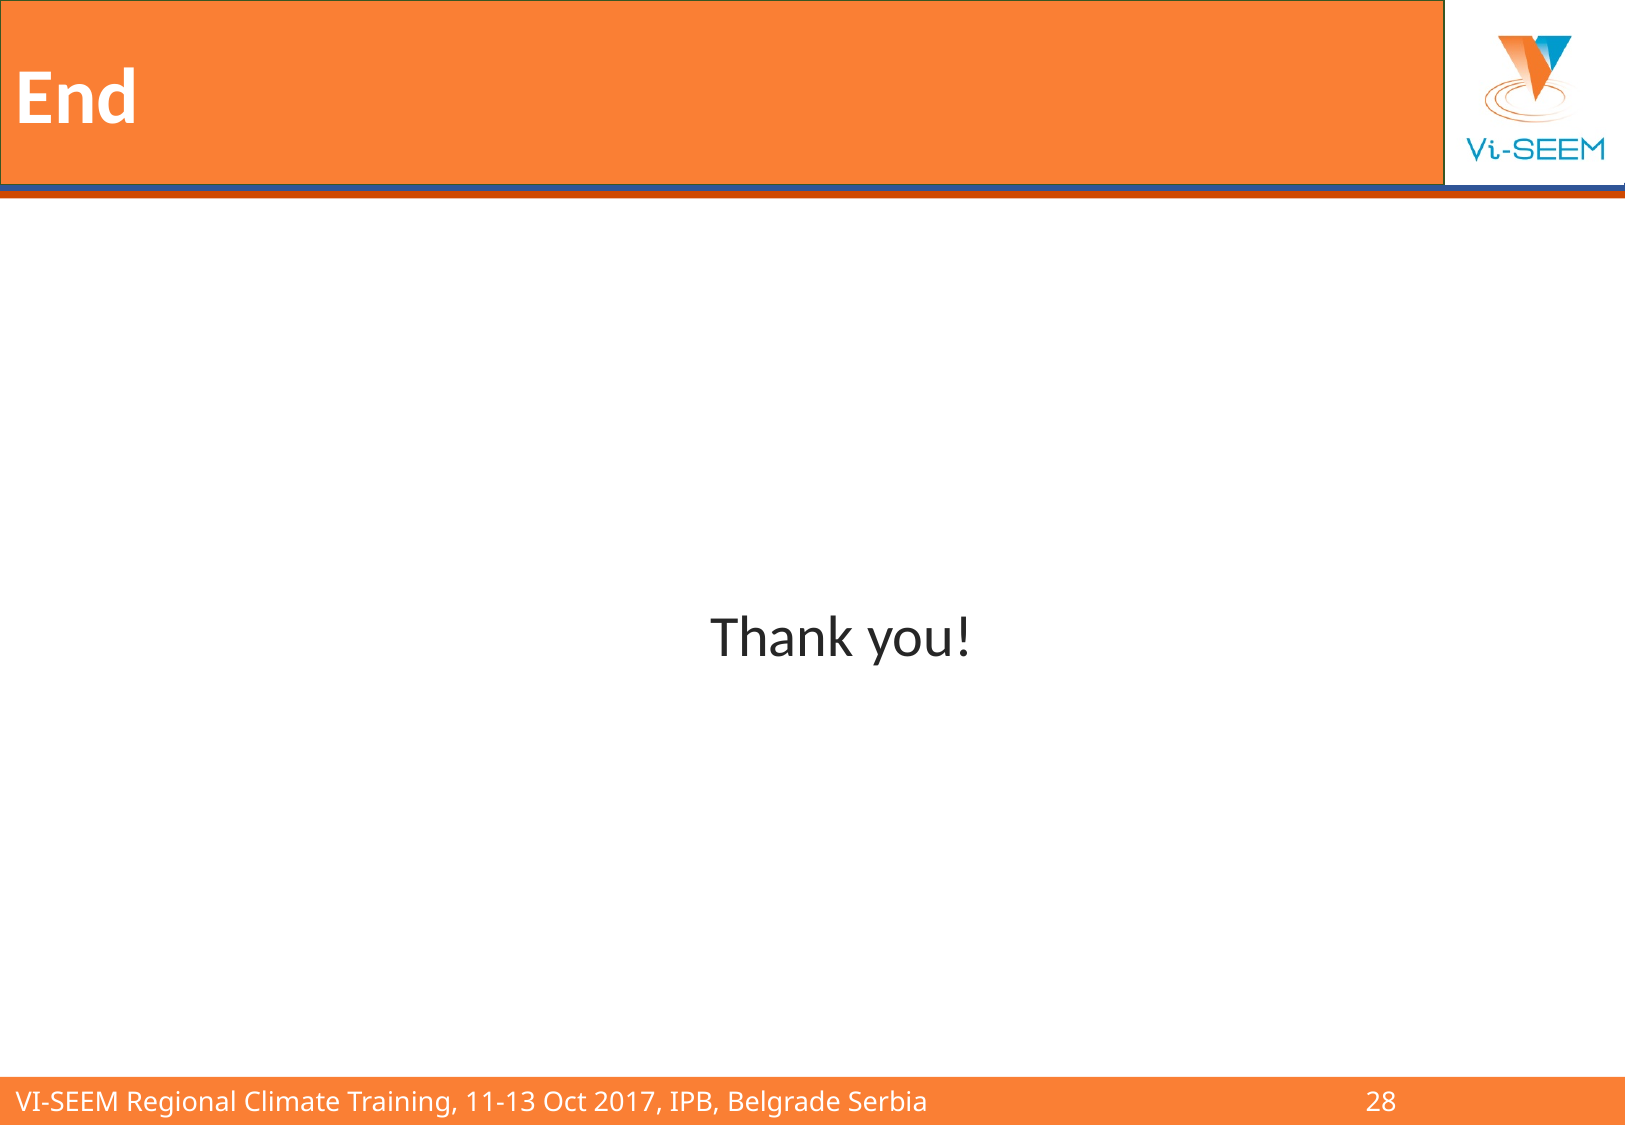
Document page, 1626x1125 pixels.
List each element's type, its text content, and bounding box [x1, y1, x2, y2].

footer VI-SEEM Regional Climate Training, 11-13 Oct 2017, IPB, Belgrade Serbia <number> [0, 1076, 1625, 1125]
list Thank you! [31, 271, 1593, 1076]
picture [1445, 0, 1624, 185]
title End [0, 0, 1445, 185]
